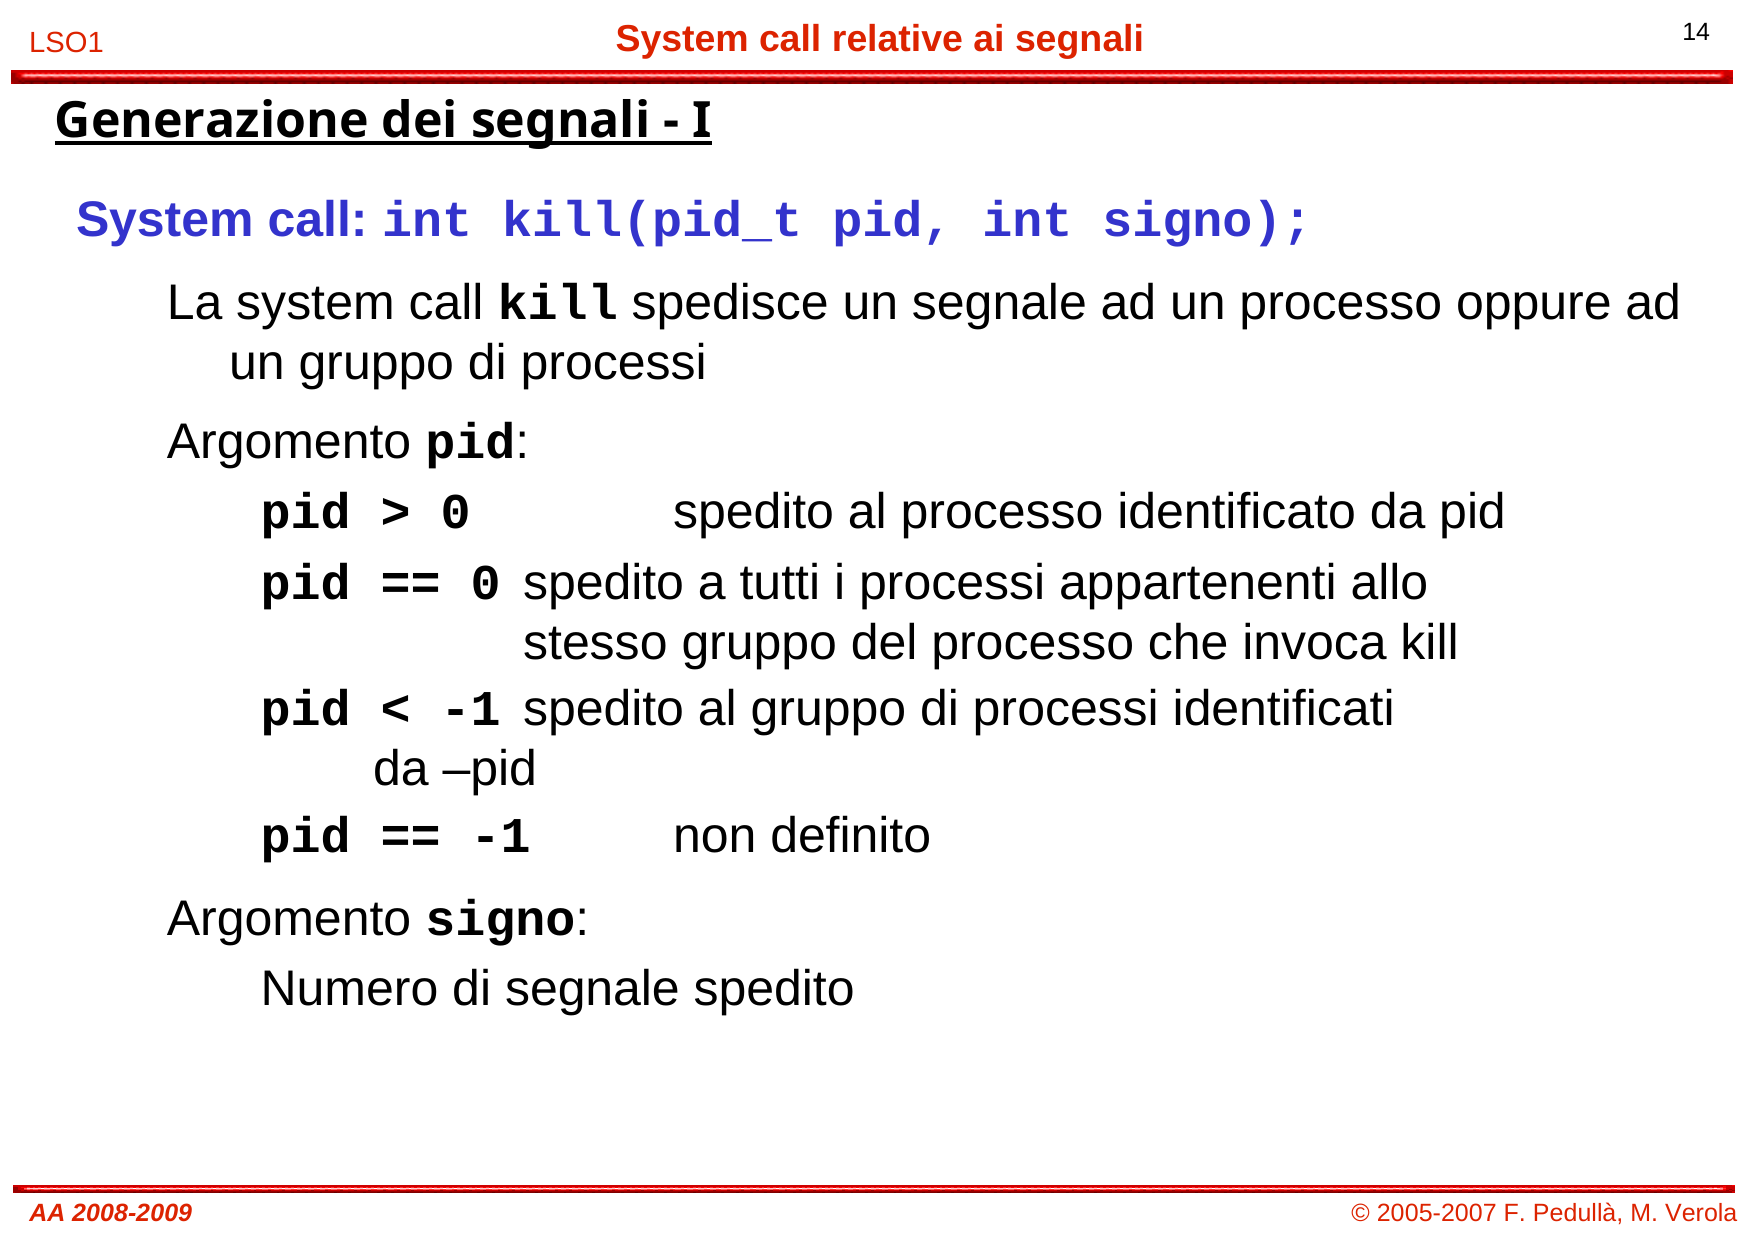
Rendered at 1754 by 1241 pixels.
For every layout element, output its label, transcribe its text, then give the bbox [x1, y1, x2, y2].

picture [13, 1185, 1735, 1193]
picture [11, 70, 1733, 84]
title Generazione dei segnali - I [40, 72, 1714, 168]
list System call: int kill(pid_t pid, int signo); La system call kill spedisce un segnale ad un processo oppure ad un gruppo di processi Argomento pid: pid > 0 spedito al processo identificato da pid pid == 0 spedito a tutti i processi appartenenti allo stesso gruppo del processo che invoca kill pid < -1 spedito al gruppo di processi identificati da –pid pid == -1 non definito Argomento signo: Numero di segnale spedito [58, 183, 1721, 1192]
